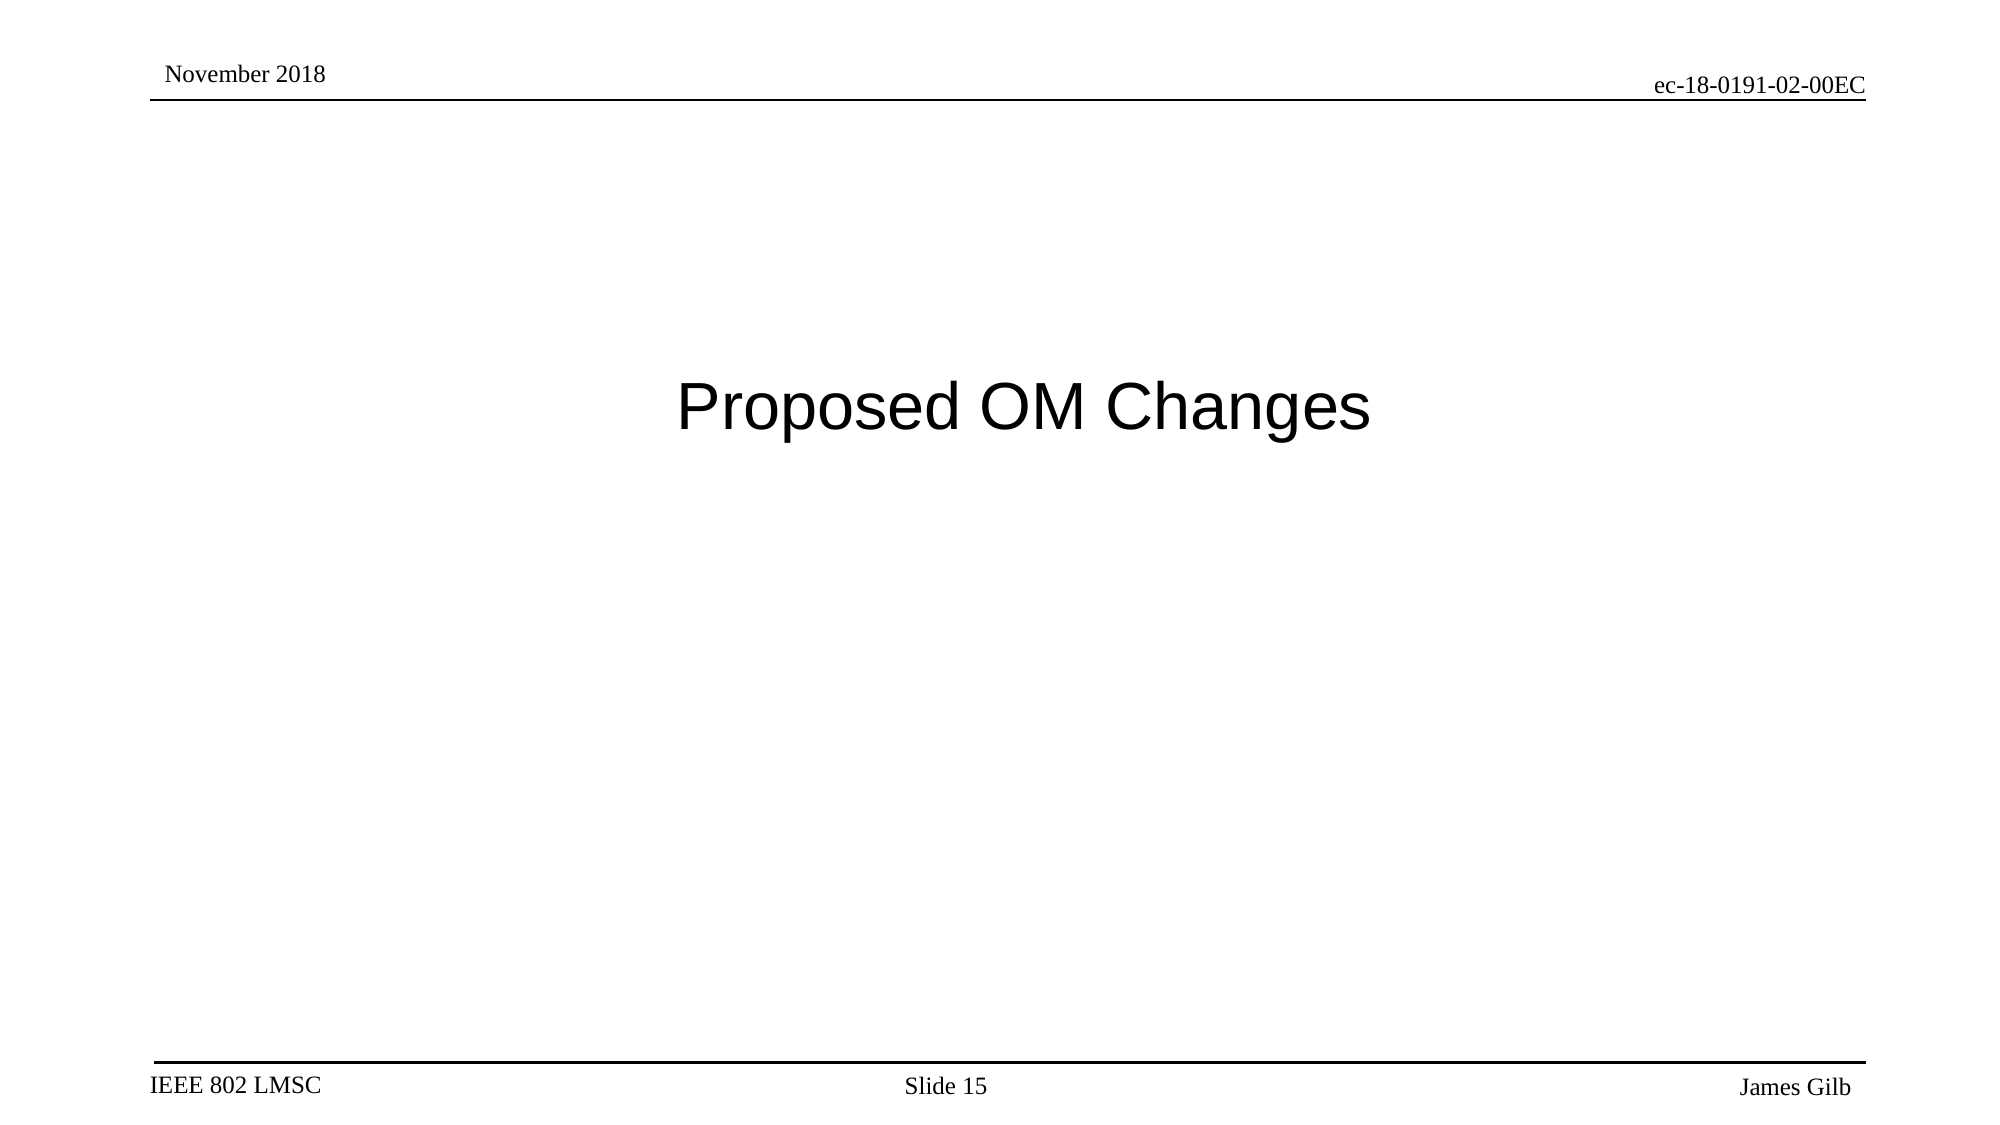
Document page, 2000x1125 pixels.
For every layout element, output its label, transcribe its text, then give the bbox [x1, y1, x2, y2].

subtitle Proposed OM Changes [149, 112, 1900, 693]
